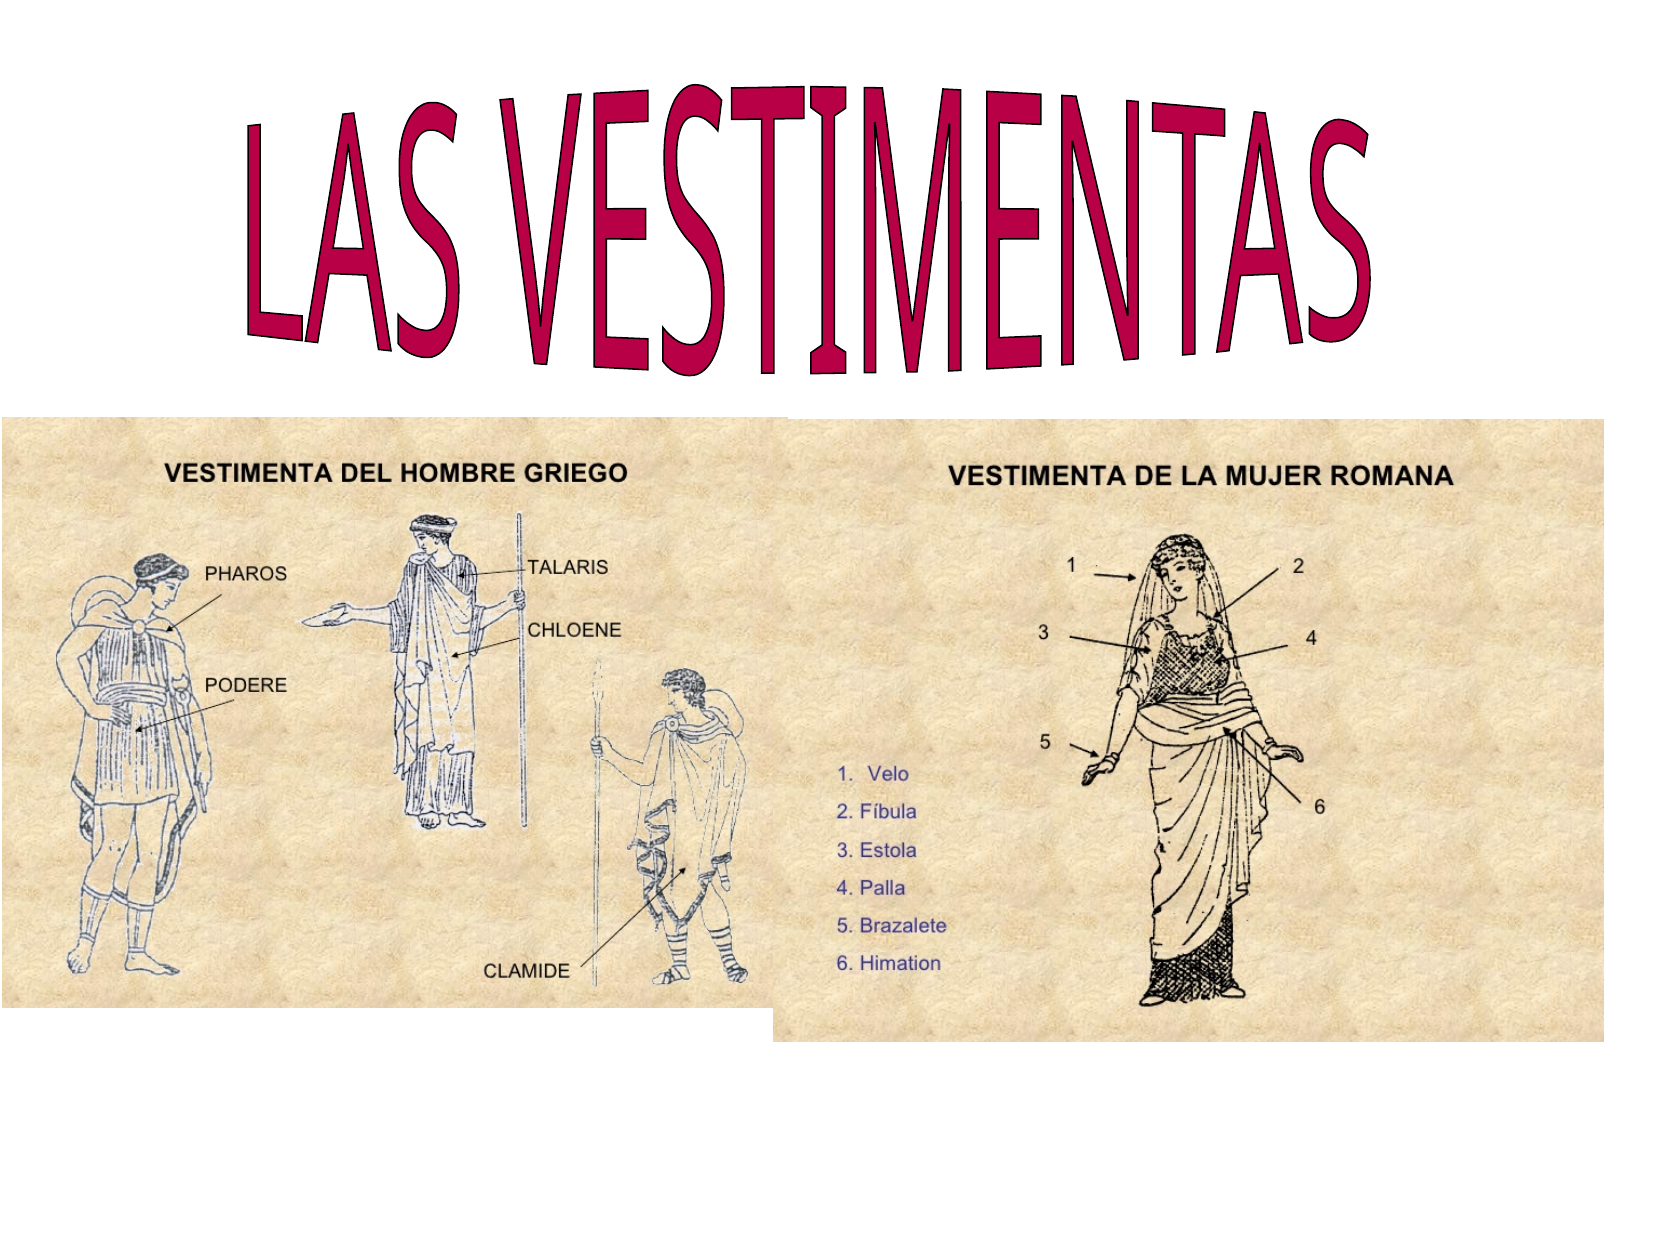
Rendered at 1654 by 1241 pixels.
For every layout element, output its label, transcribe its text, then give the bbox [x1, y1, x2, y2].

text_box LAS VESTIMENTAS [810, 86, 846, 374]
text_box LAS VESTIMENTAS [305, 112, 392, 351]
text_box LAS VESTIMENTAS [398, 102, 459, 358]
text_box LAS VESTIMENTAS [1309, 119, 1371, 342]
text_box LAS VESTIMENTAS [662, 84, 724, 376]
text_box LAS VESTIMENTAS [500, 94, 581, 365]
text_box LAS VESTIMENTAS [248, 124, 303, 341]
text_box LAS VESTIMENTAS [1152, 102, 1225, 355]
text_box LAS VESTIMENTAS [594, 90, 648, 370]
text_box LAS VESTIMENTAS [1216, 111, 1303, 353]
text_box LAS VESTIMENTAS [1061, 95, 1139, 365]
text_box LAS VESTIMENTAS [986, 91, 1041, 369]
text_box LAS VESTIMENTAS [731, 86, 804, 374]
picture [2, 417, 1604, 1042]
text_box LAS VESTIMENTAS [864, 87, 961, 373]
